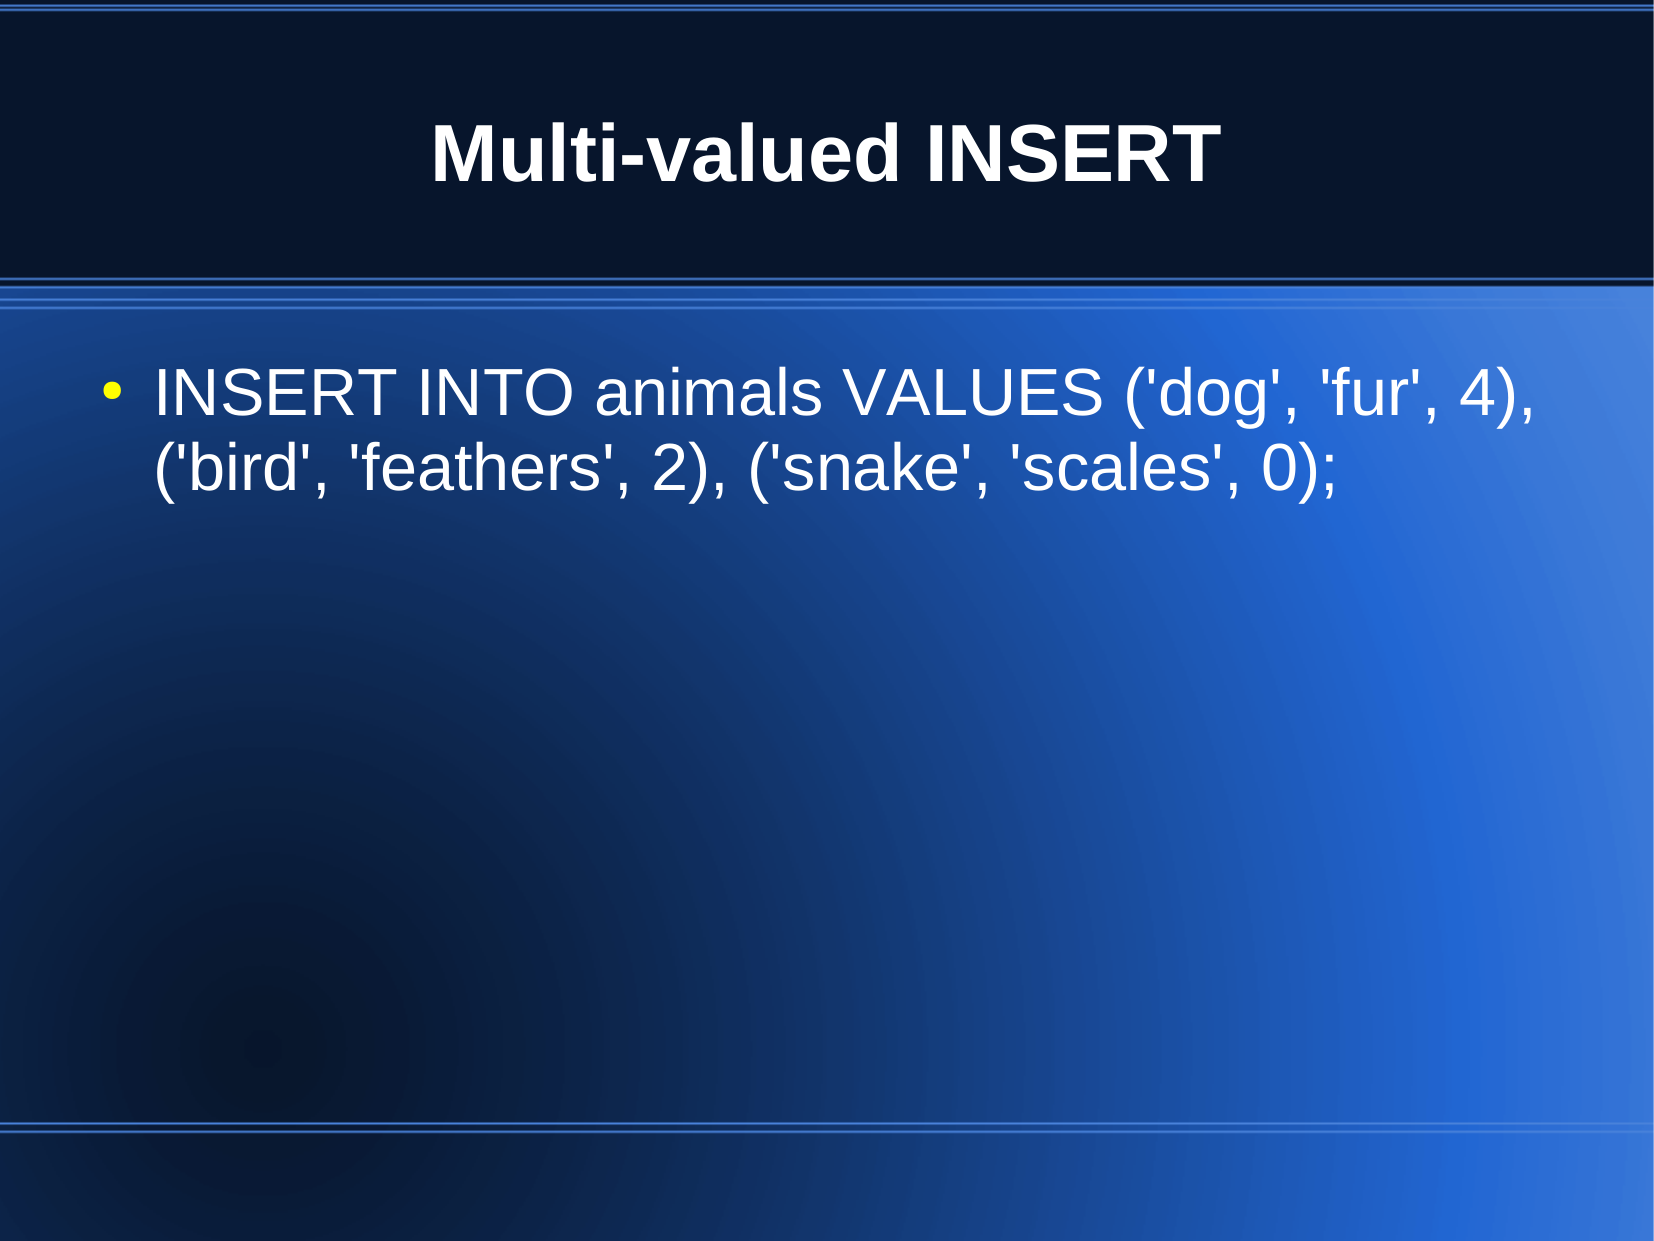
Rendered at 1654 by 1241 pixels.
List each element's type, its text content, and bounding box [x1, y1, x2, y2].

list INSERT INTO animals VALUES ('dog', 'fur', 4), ('bird', 'feathers', 2), ('snake', 'scales', 0); [82, 355, 1571, 1075]
picture [0, 0, 1654, 1241]
title Multi-valued INSERT [82, 49, 1571, 257]
